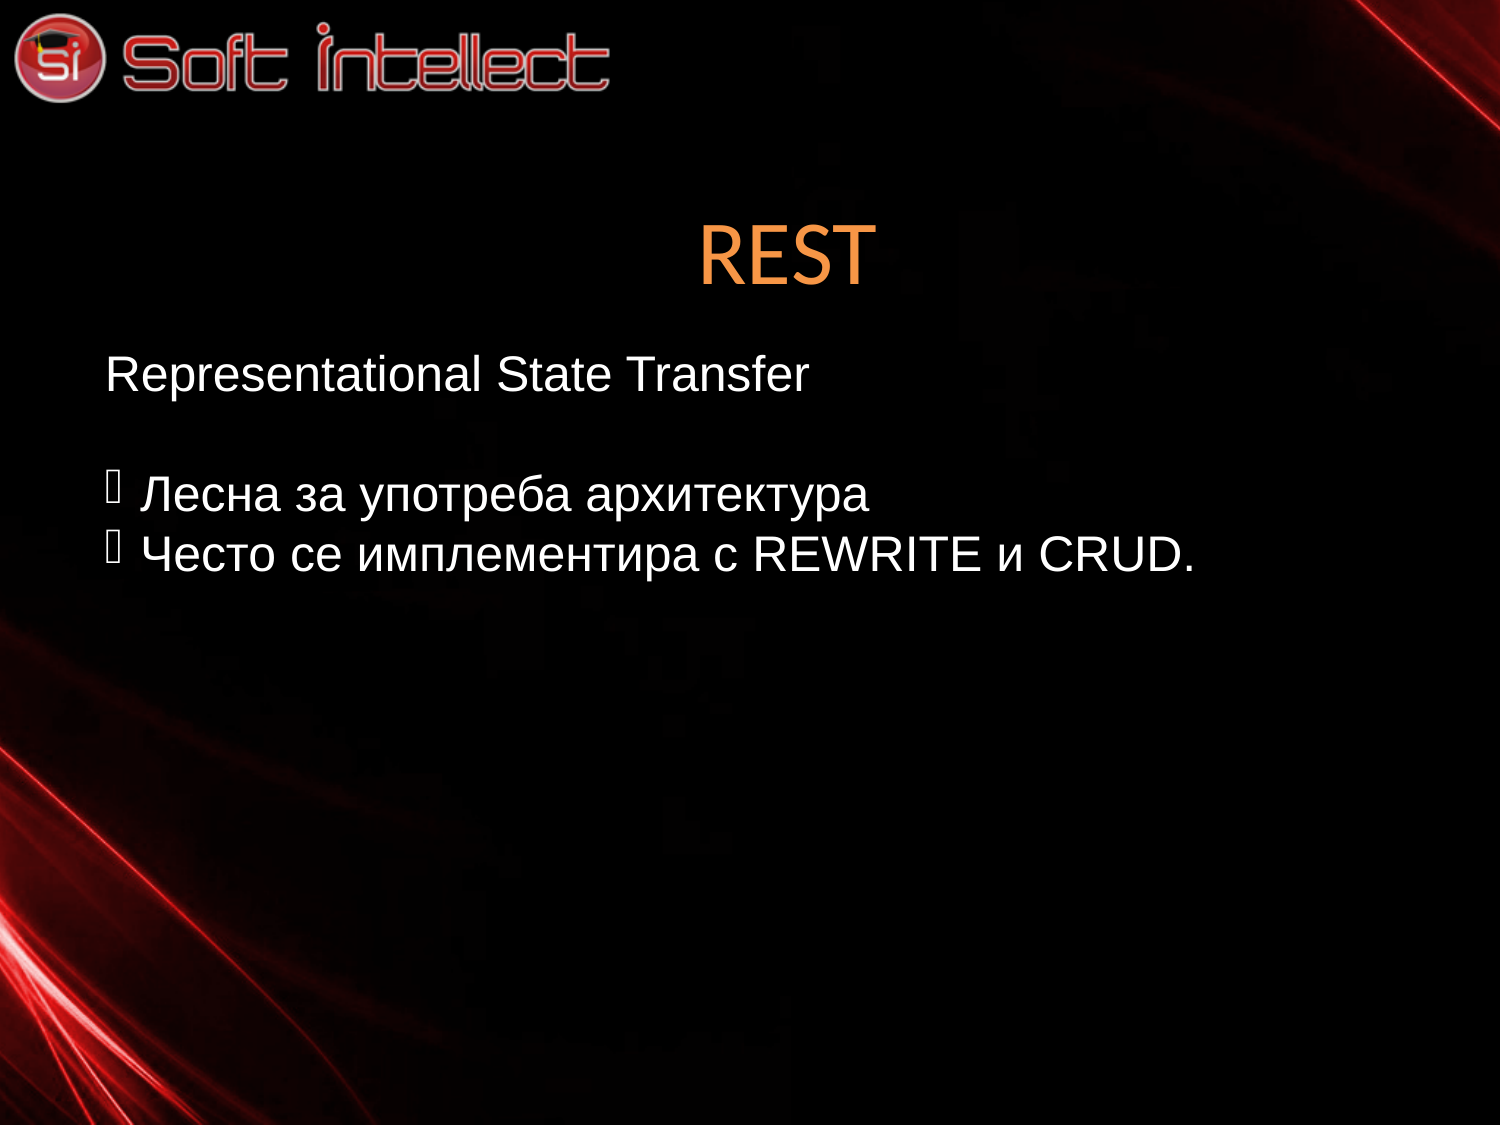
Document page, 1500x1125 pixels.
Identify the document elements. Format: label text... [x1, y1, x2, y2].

text_box Representational State Transfer Лесна за употреба архитектура Често се имплементира с REWRITE и CRUD. [90, 333, 1425, 1080]
picture [0, 0, 1500, 1125]
text_box REST [150, 127, 1425, 333]
